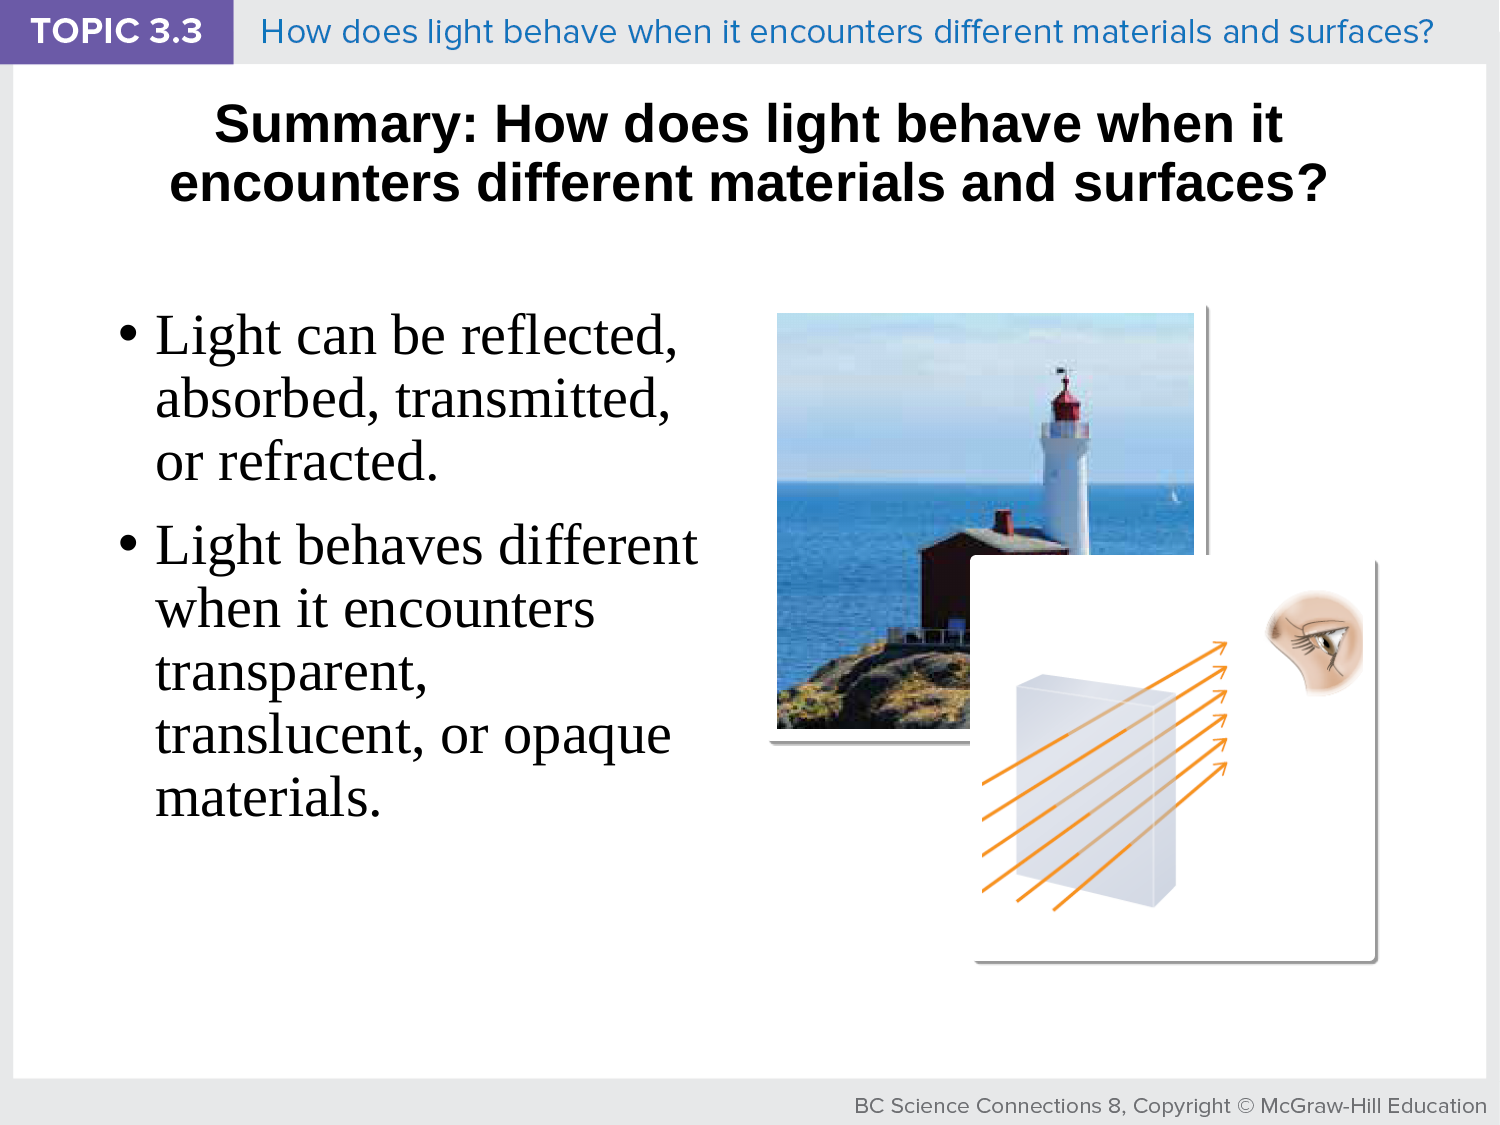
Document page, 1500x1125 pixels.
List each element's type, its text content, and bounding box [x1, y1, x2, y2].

title Summary: How does light behave when it encounters different materials and surfaces? [103, 59, 1397, 250]
picture [0, 0, 1500, 1082]
list Light can be reflected, absorbed, transmitted, or refracted. Light behaves different when it encounters transparent, translucent, or opaque materials. [103, 296, 725, 1042]
